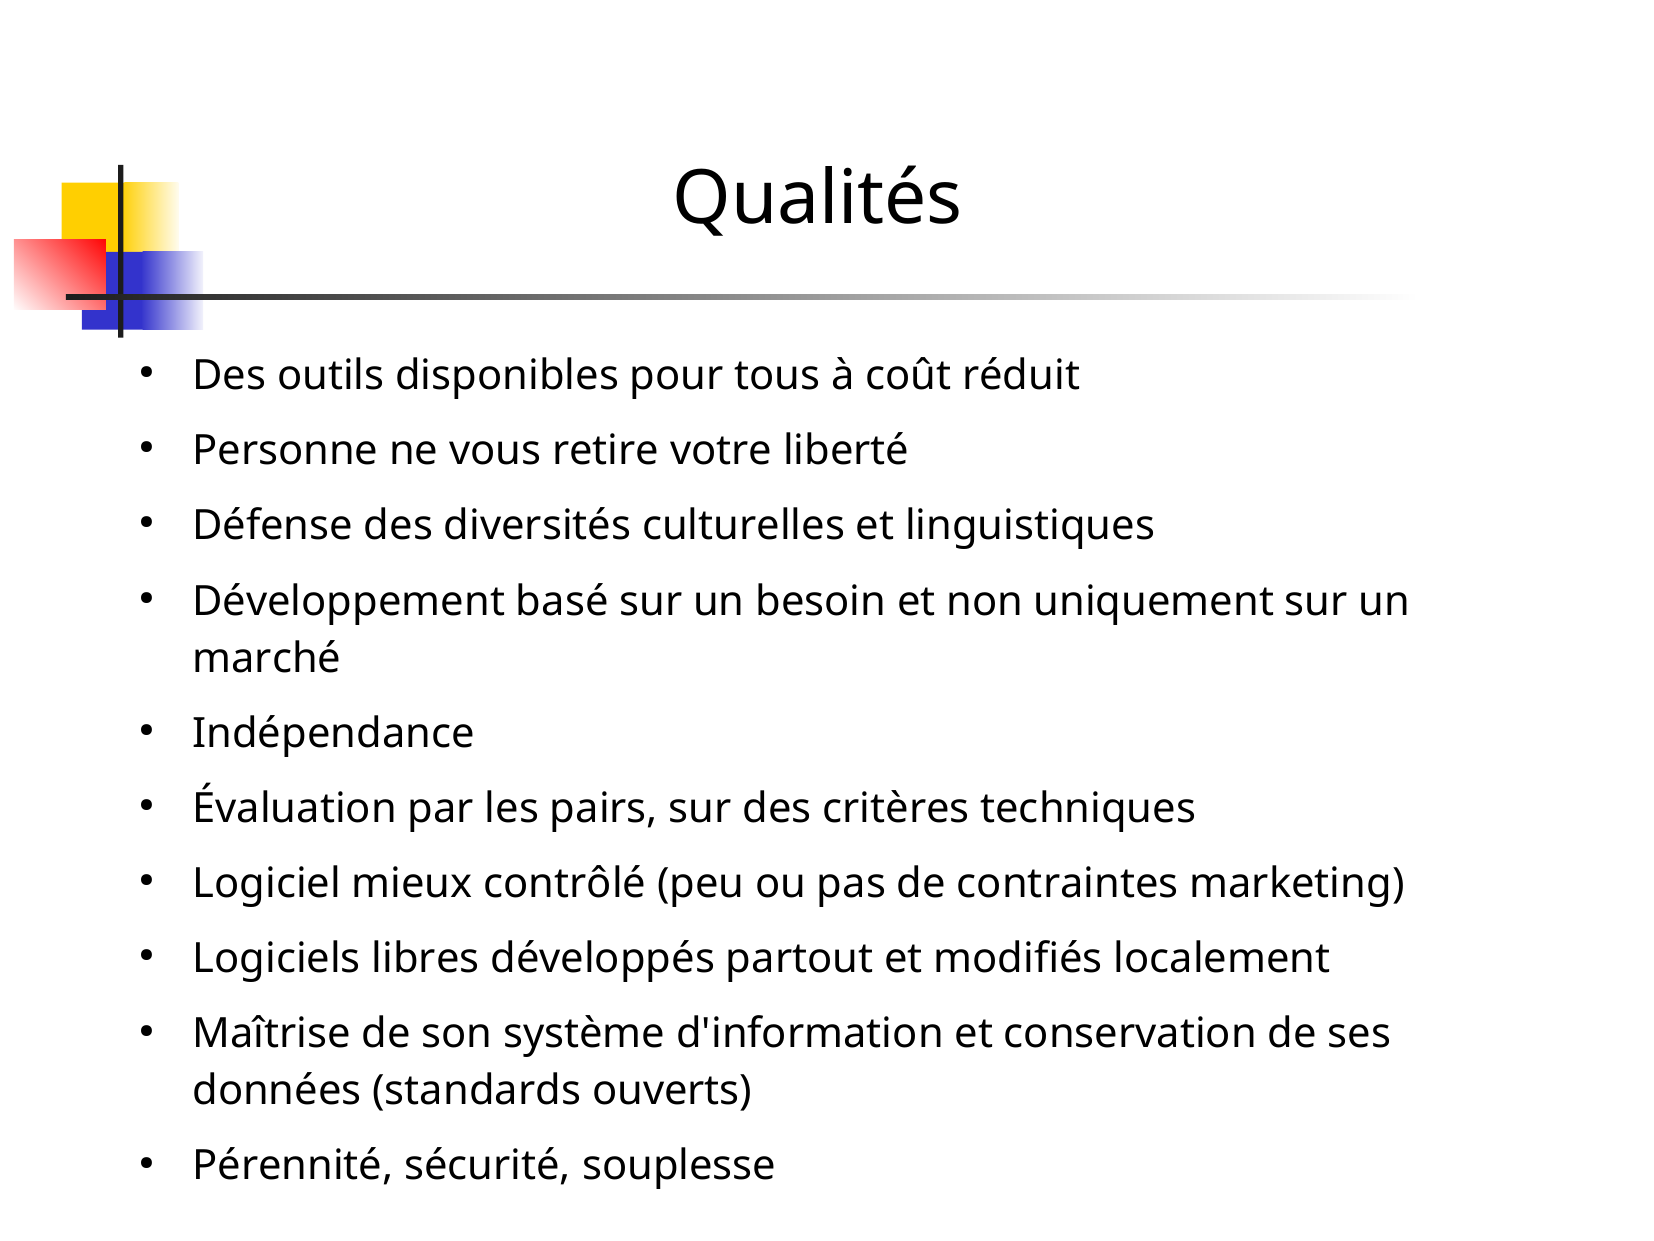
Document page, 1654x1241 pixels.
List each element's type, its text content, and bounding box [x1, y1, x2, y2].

title Qualités [121, 91, 1534, 299]
list Des outils disponibles pour tous à coût réduit Personne ne vous retire votre liberté Défense des diversités culturelles et linguistiques Développement basé sur un besoin et non uniquement sur un marché Indépendance Évaluation par les pairs, sur des critères techniques Logiciel mieux contrôlé (peu ou pas de contraintes marketing) Logiciels libres développés partout et modifiés localement Maîtrise de son système d'information et conservation de ses données (standards ouverts) Pérennité, sécurité, souplesse [121, 344, 1534, 1127]
